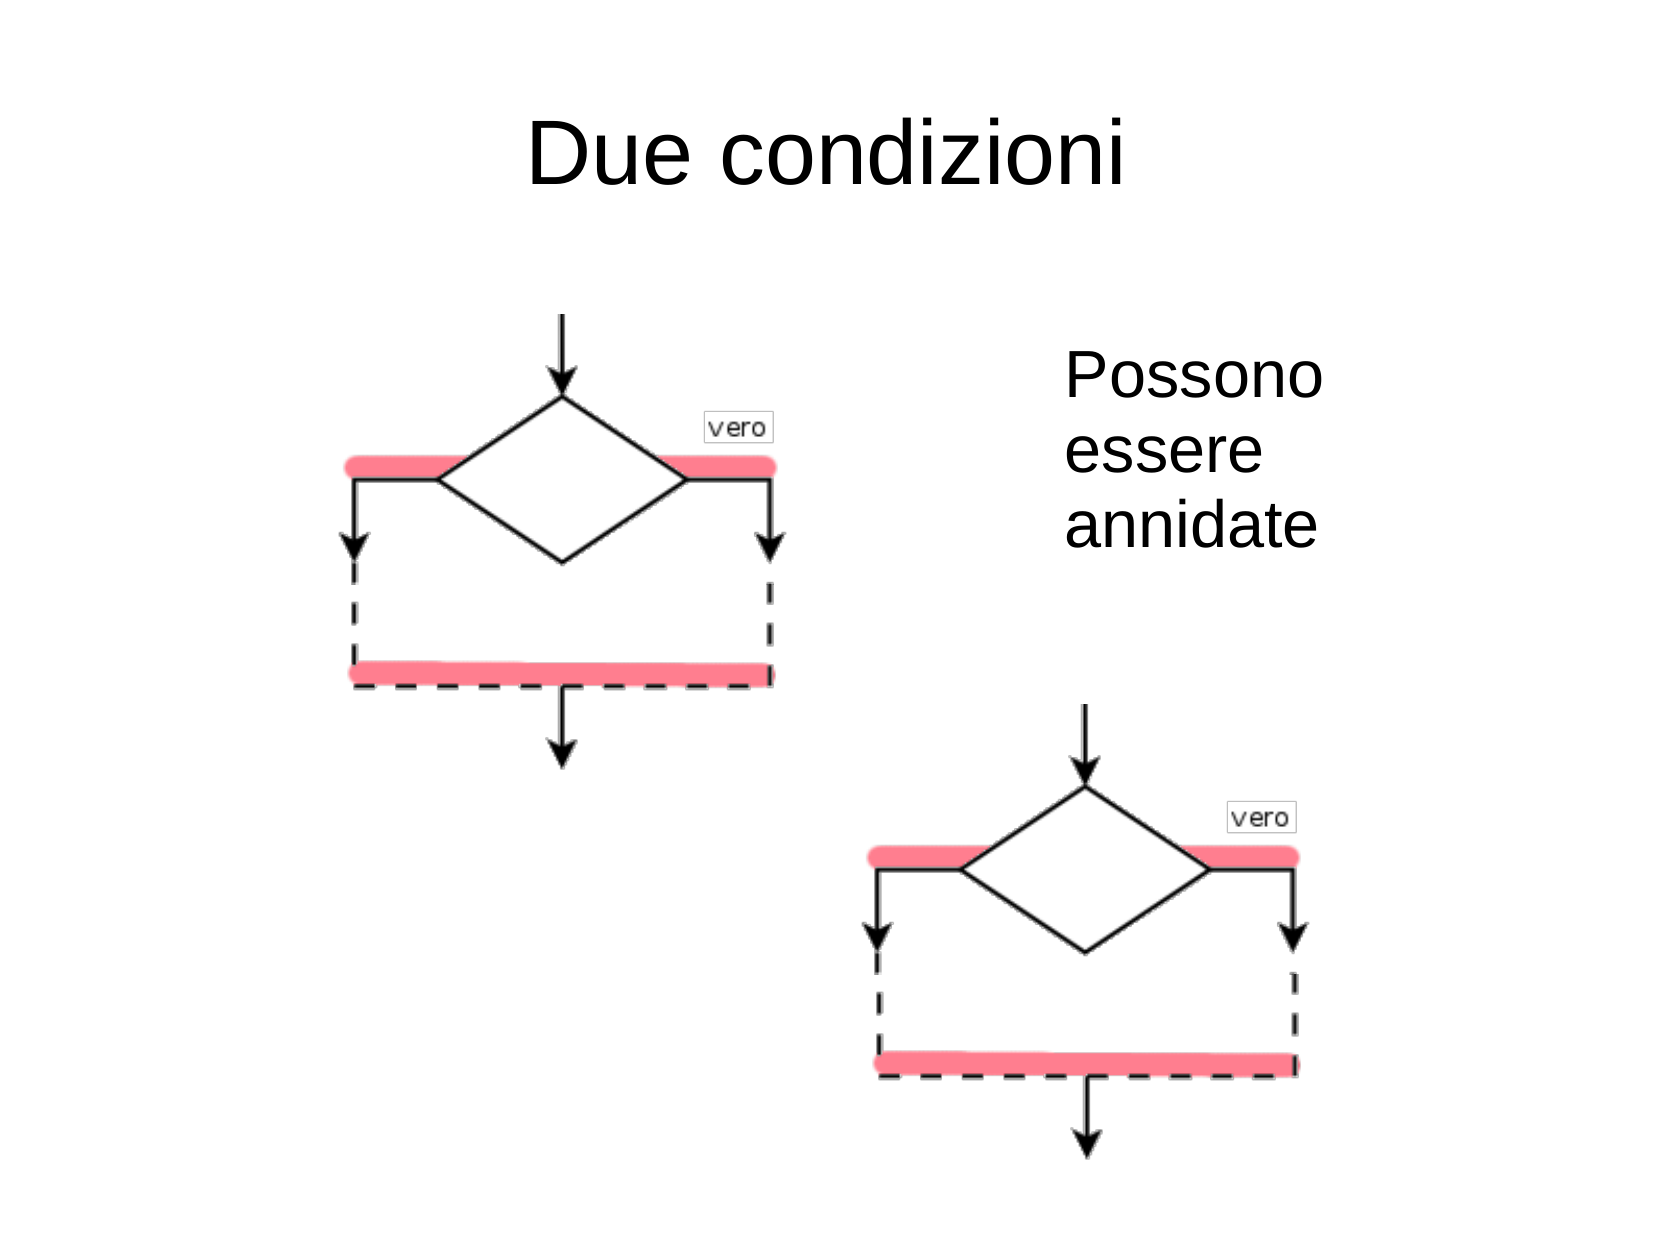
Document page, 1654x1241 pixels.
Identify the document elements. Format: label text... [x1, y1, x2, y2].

text_box Possono essere annidate [1050, 330, 1546, 570]
title Due condizioni [82, 49, 1571, 257]
picture [298, 314, 1351, 1171]
